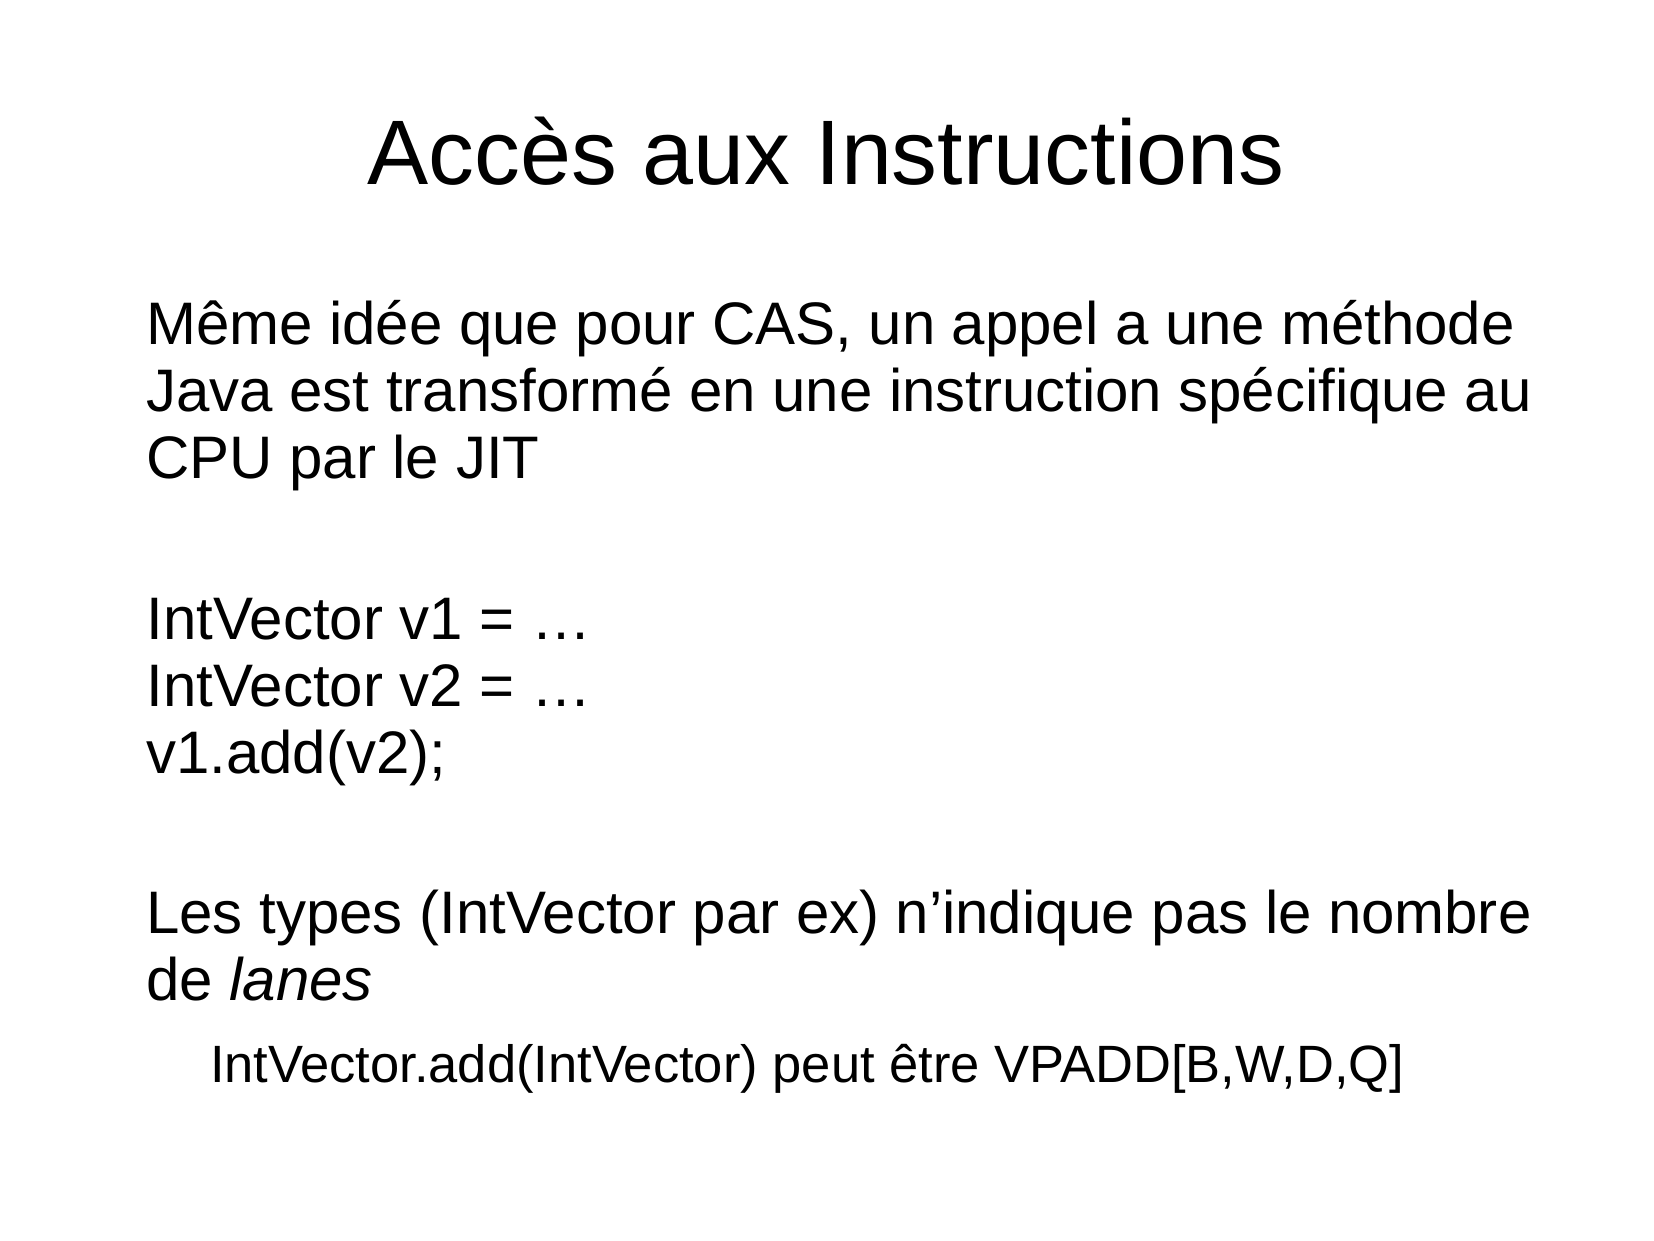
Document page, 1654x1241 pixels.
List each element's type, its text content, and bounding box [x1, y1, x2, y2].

title Accès aux Instructions [82, 49, 1571, 257]
list Même idée que pour CAS, un appel a une méthode Java est transformé en une instruction spécifique au CPU par le JIT IntVector v1 = … IntVector v2 = … v1.add(v2); Les types (IntVector par ex) n’indique pas le nombre de lanes IntVector.add(IntVector) peut être VPADD[B,W,D,Q] [82, 290, 1571, 1156]
